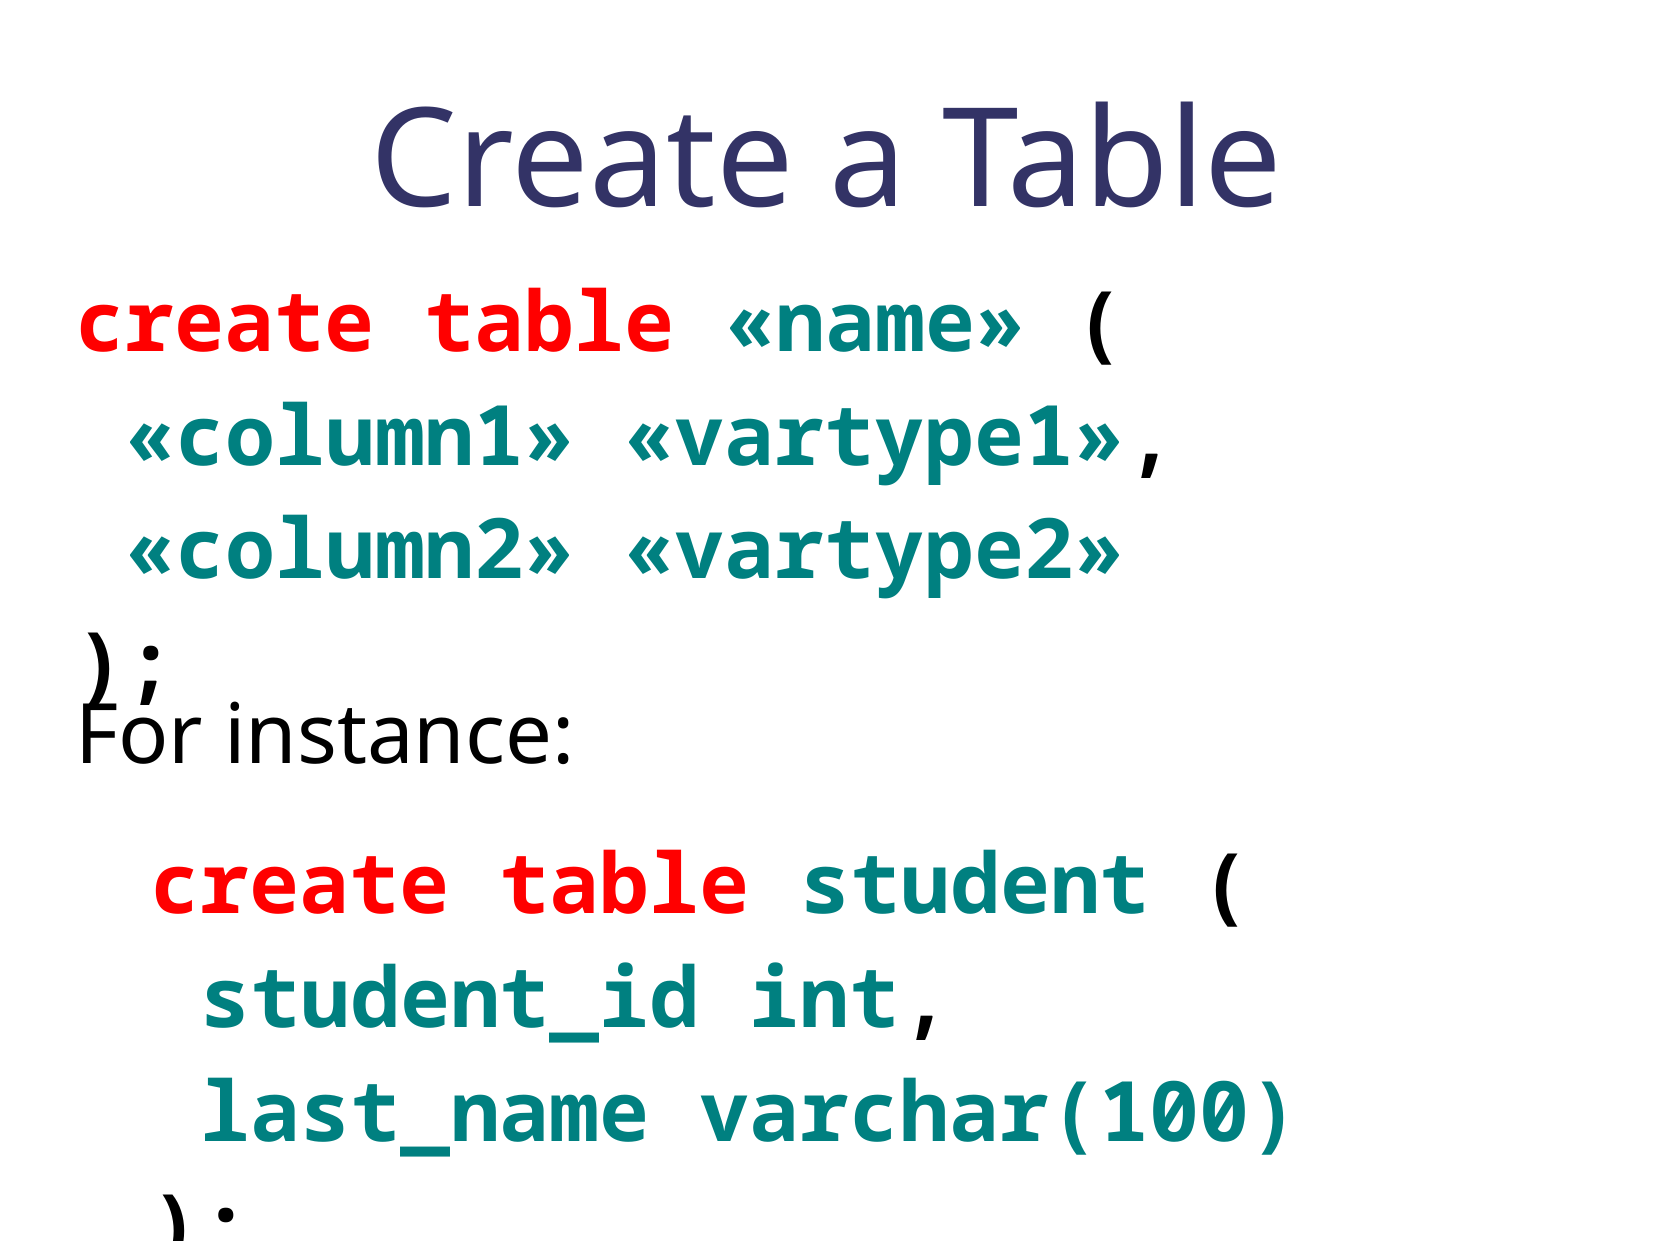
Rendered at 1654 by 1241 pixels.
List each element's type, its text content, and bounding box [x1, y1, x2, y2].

title Create a Table [82, 56, 1571, 250]
subtitle create table «name» ( «column1» «vartype1», «column2» «vartype2» ); [75, 262, 1613, 647]
text_box create table student ( student_id int, last_name varchar(100) ); [150, 865, 1654, 1210]
text_box For instance: [75, 675, 1654, 865]
